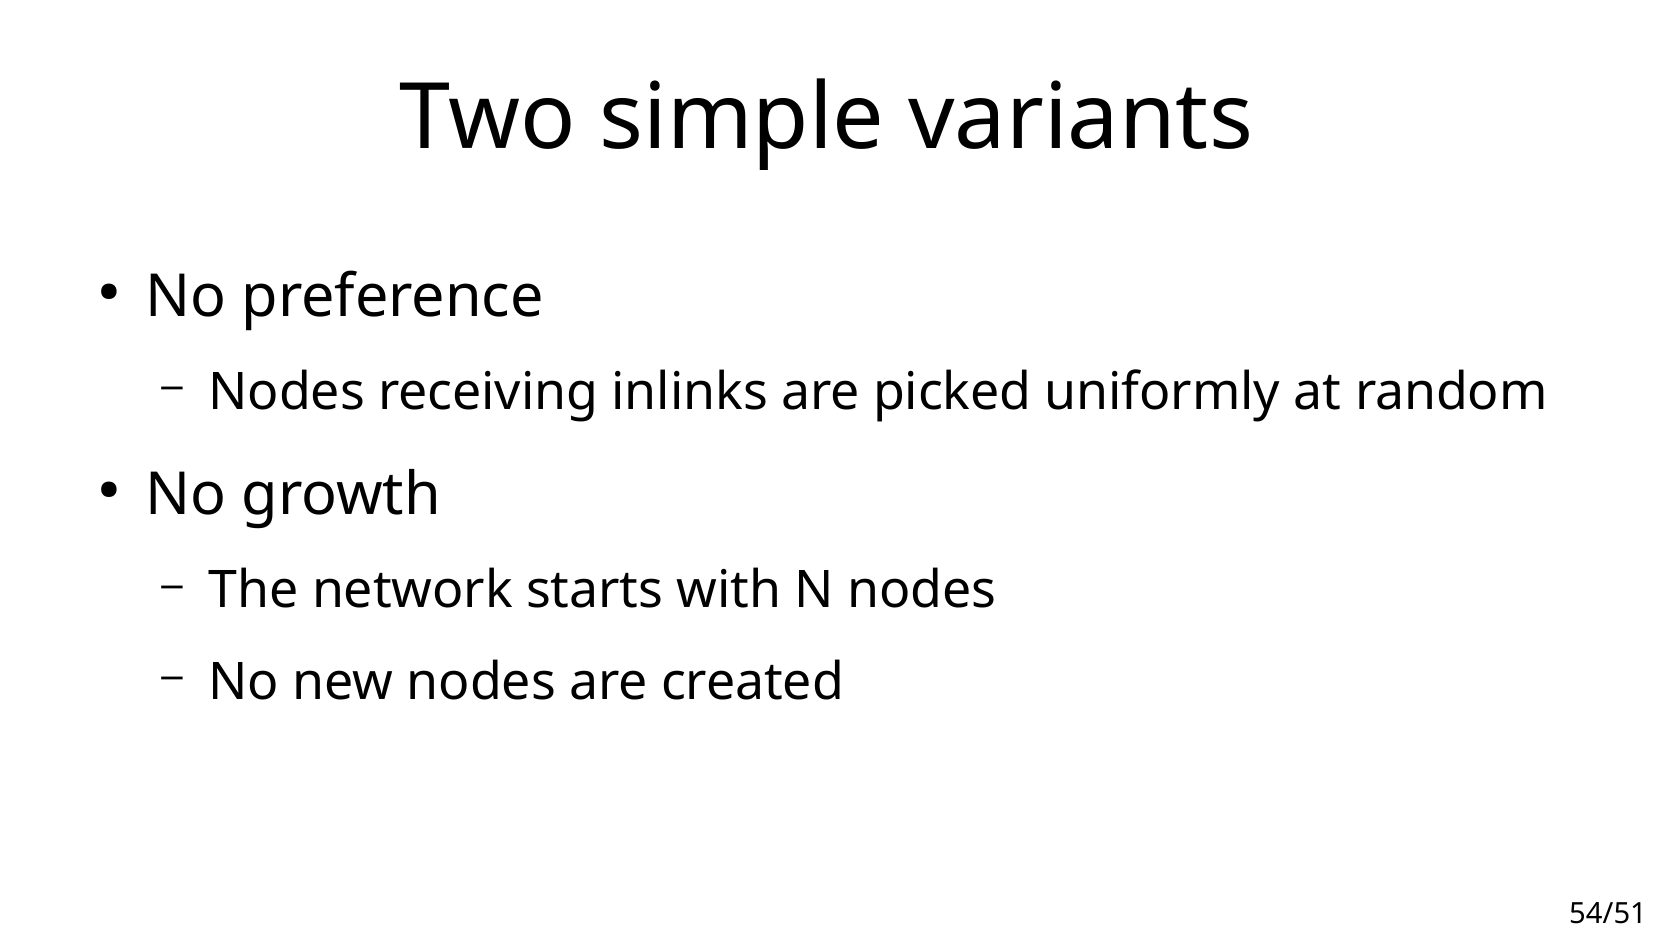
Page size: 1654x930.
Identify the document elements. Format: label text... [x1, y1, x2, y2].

title Two simple variants [82, 1, 1571, 225]
list No preference Nodes receiving inlinks are picked uniformly at random No growth The network starts with N nodes No new nodes are created [82, 252, 1571, 793]
